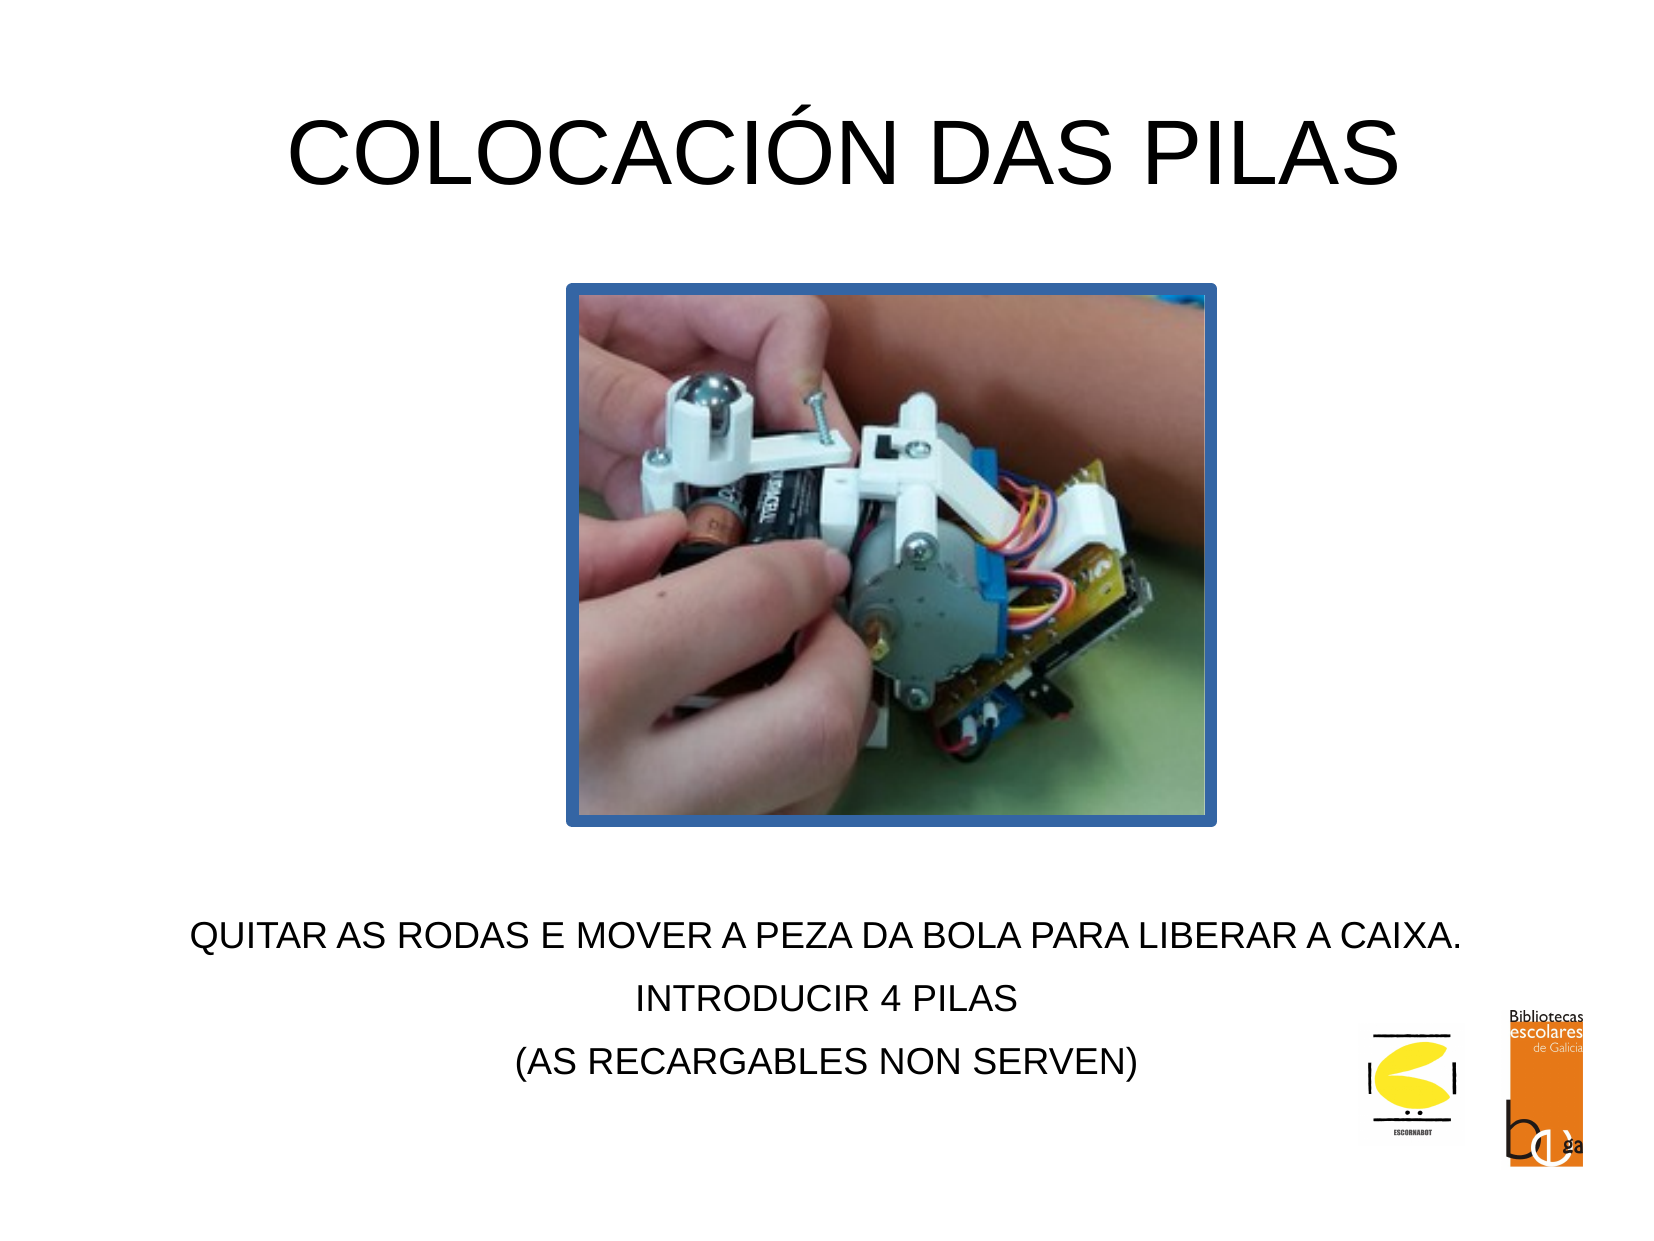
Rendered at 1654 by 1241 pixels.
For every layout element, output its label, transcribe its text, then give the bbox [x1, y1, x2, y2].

picture [578, 295, 1205, 815]
text_box QUITAR AS RODAS E MOVER A PEZA DA BOLA PARA LIBERAR A CAIXA. INTRODUCIR 4 PILAS (AS RECARGABLES NON SERVEN) [141, 885, 1512, 1069]
picture [1358, 1023, 1465, 1146]
title COLOCACIÓN DAS PILAS [82, 49, 1571, 257]
picture [1501, 1010, 1583, 1170]
